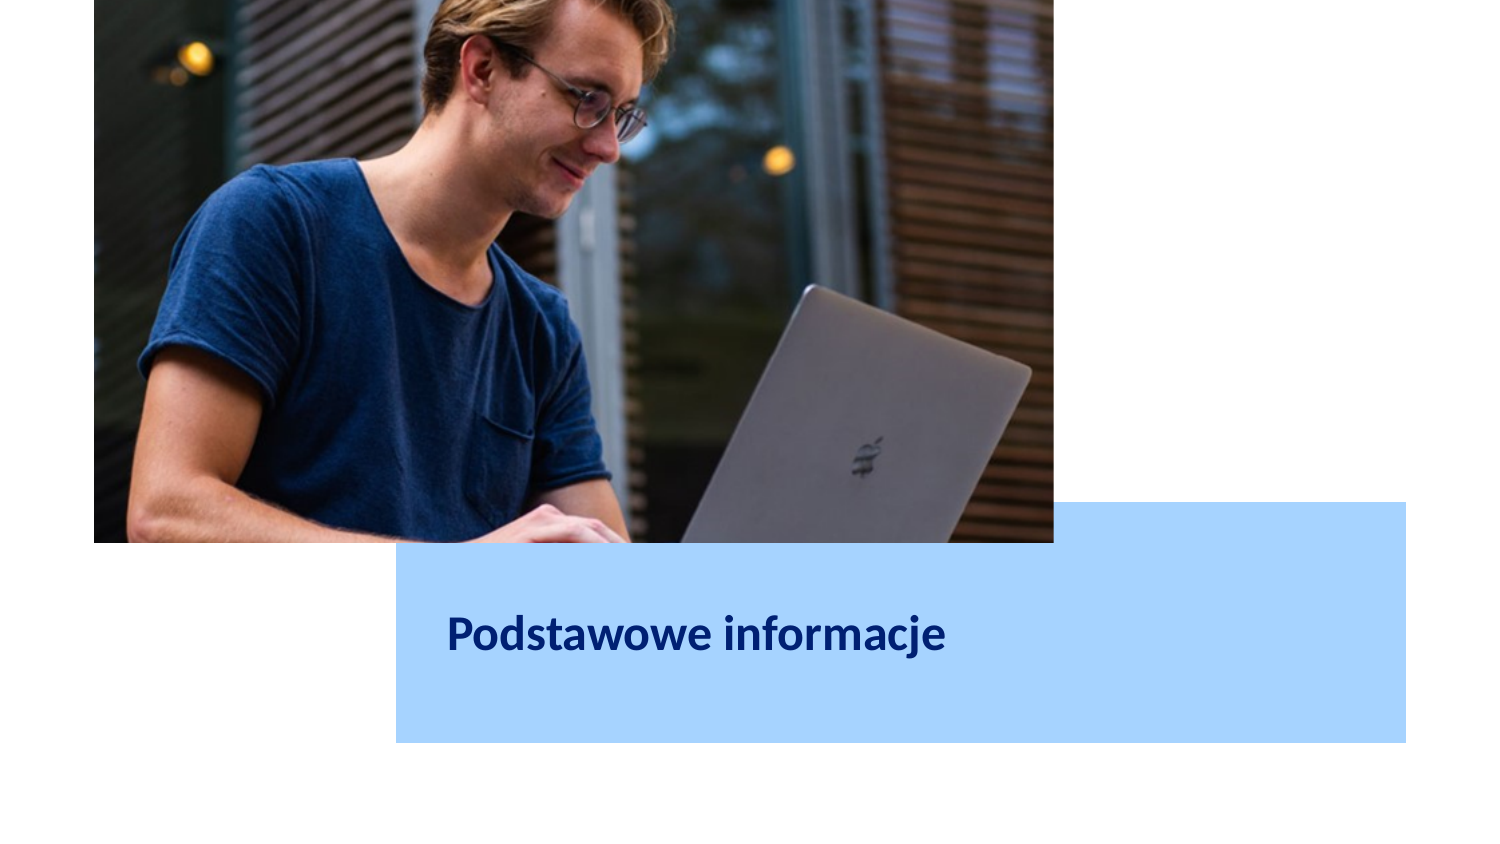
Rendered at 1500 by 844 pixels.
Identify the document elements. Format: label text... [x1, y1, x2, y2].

title Podstawowe informacje [446, 610, 1357, 758]
picture [94, 0, 1054, 543]
